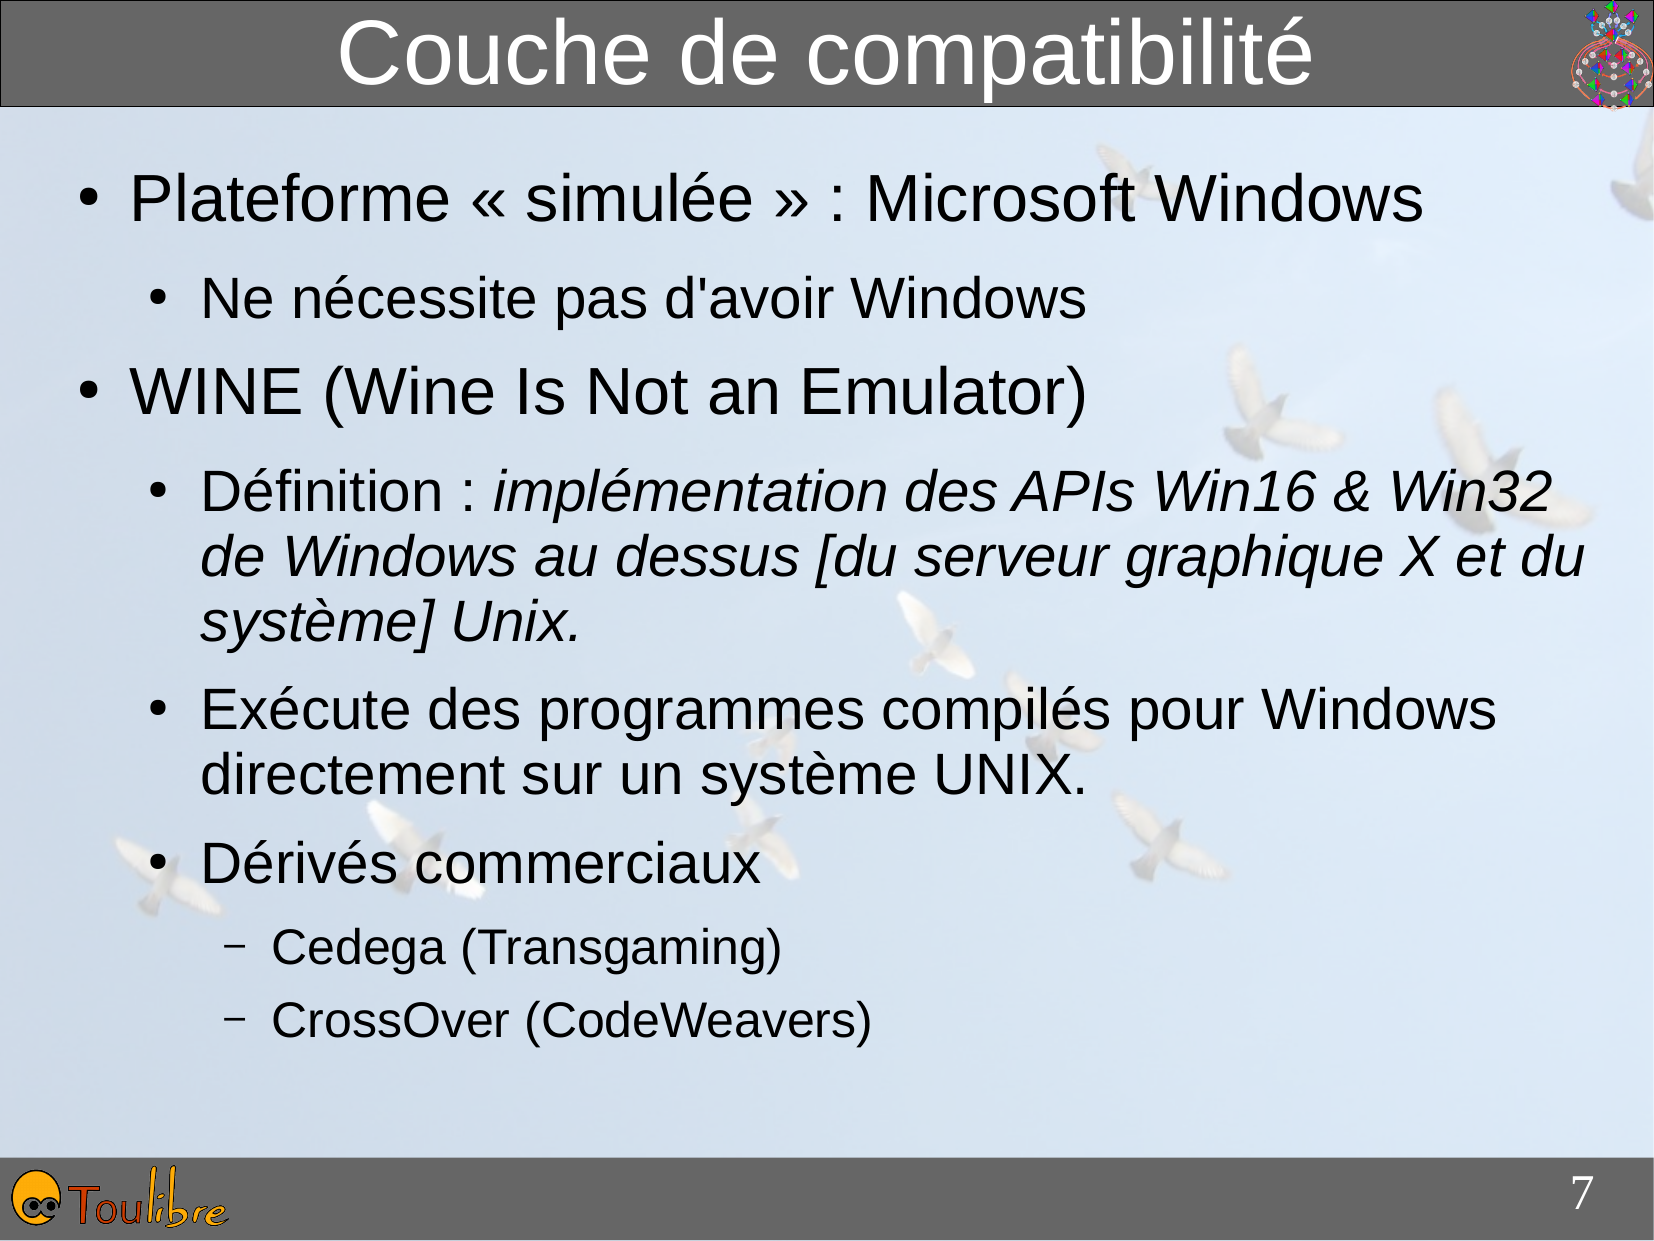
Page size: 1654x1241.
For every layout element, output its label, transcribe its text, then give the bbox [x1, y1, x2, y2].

picture [11, 1165, 229, 1228]
title Couche de compatibilité [0, 0, 1571, 107]
list Plateforme « simulée » : Microsoft Windows Ne nécessite pas d'avoir Windows WINE (Wine Is Not an Emulator) Définition : implémentation des APIs Win16 & Win32 de Windows au dessus [du serveur graphique X et du système] Unix. Exécute des programmes compilés pour Windows directement sur un système UNIX. Dérivés commerciaux Cedega (Transgaming) CrossOver (CodeWeavers) [59, 161, 1595, 1093]
picture [1571, 0, 1654, 112]
